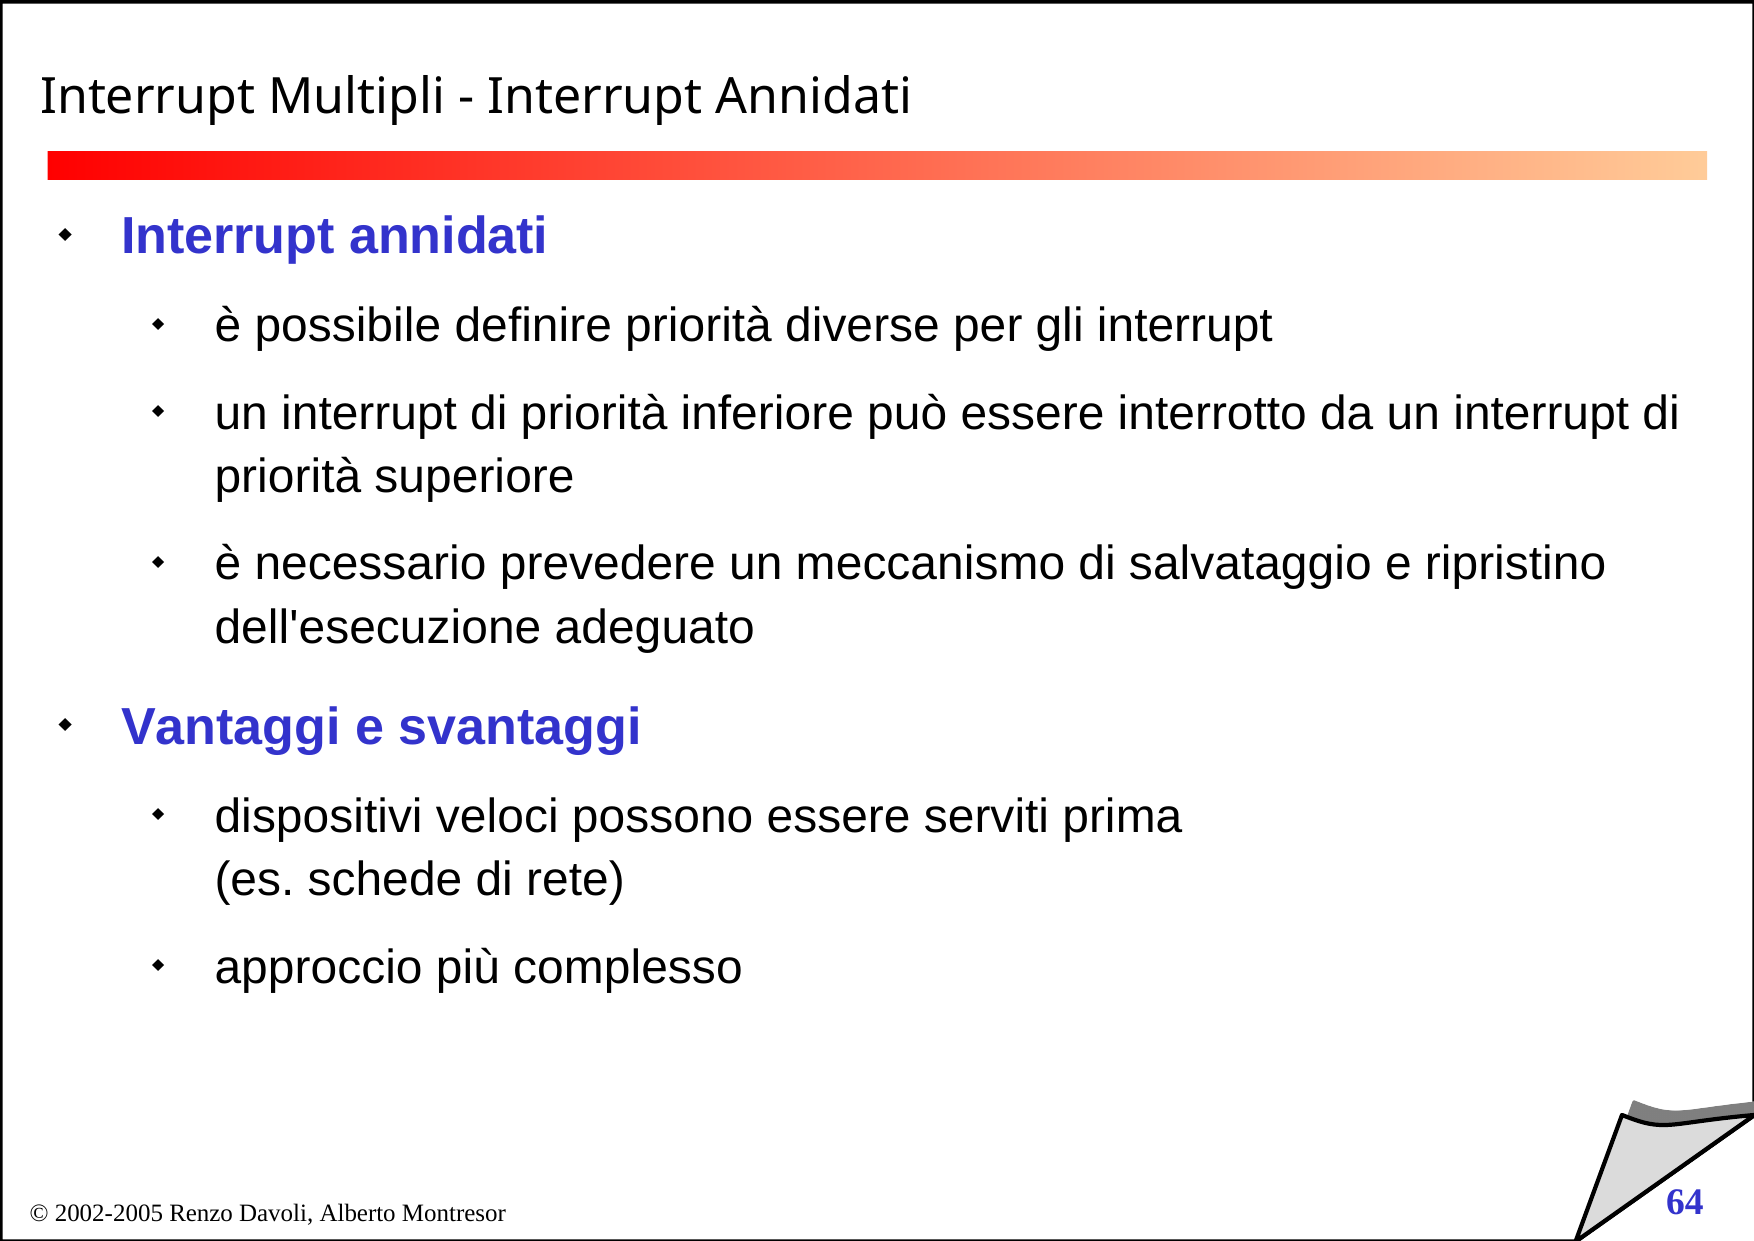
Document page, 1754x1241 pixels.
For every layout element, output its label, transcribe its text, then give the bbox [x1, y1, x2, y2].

list Interrupt annidati è possibile definire priorità diverse per gli interrupt un interrupt di priorità inferiore può essere interrotto da un interrupt di priorità superiore è necessario prevedere un meccanismo di salvataggio e ripristino dell'esecuzione adeguato Vantaggi e svantaggi dispositivi veloci possono essere serviti prima (es. schede di rete) approccio più complesso [58, 206, 1696, 1015]
title Interrupt Multipli - Interrupt Annidati [40, 49, 1714, 144]
